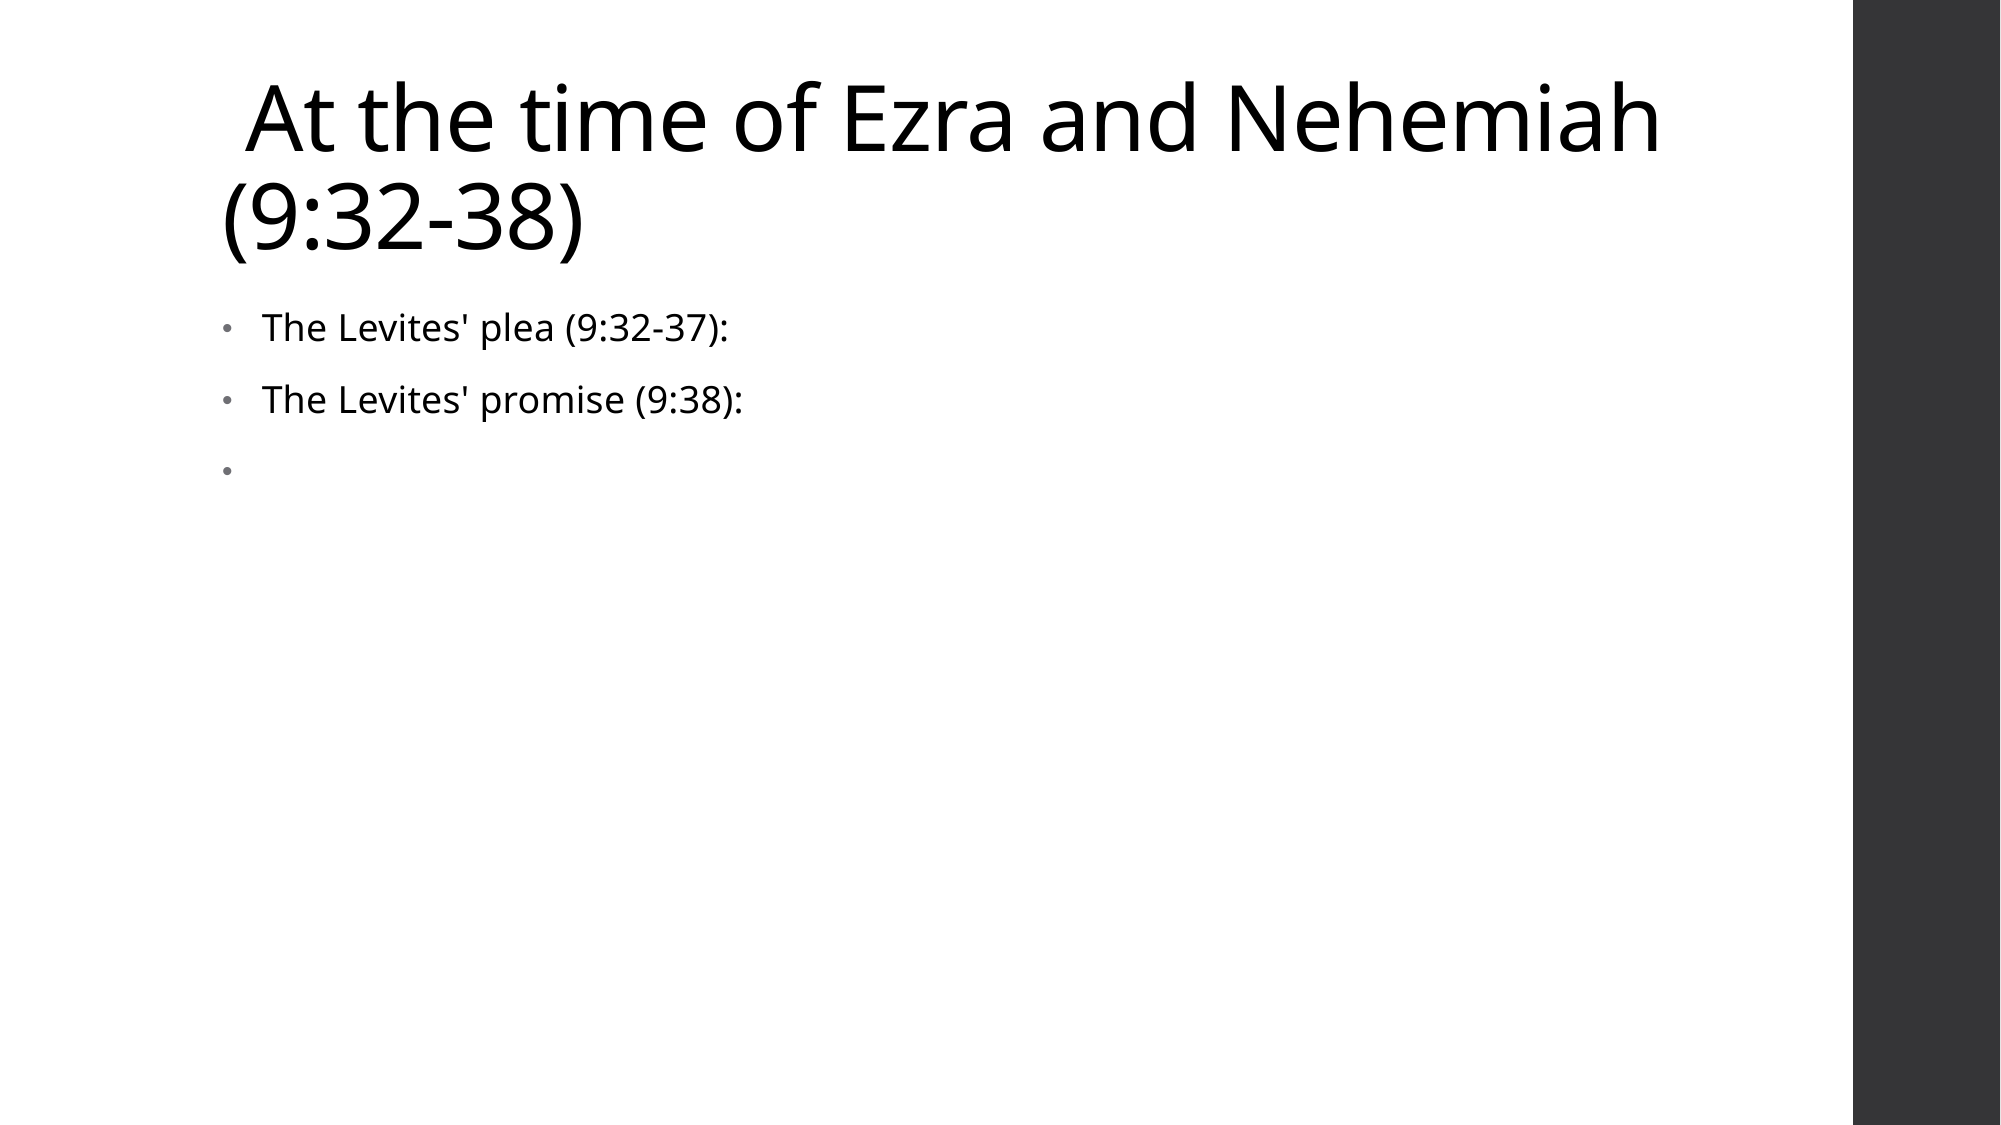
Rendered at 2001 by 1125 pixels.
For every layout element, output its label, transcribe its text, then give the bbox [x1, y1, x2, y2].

list The Levites' plea (9:32-37): The Levites' promise (9:38): [206, 299, 1617, 1014]
title At the time of Ezra and Nehemiah (9:32-38) [206, 60, 1797, 278]
